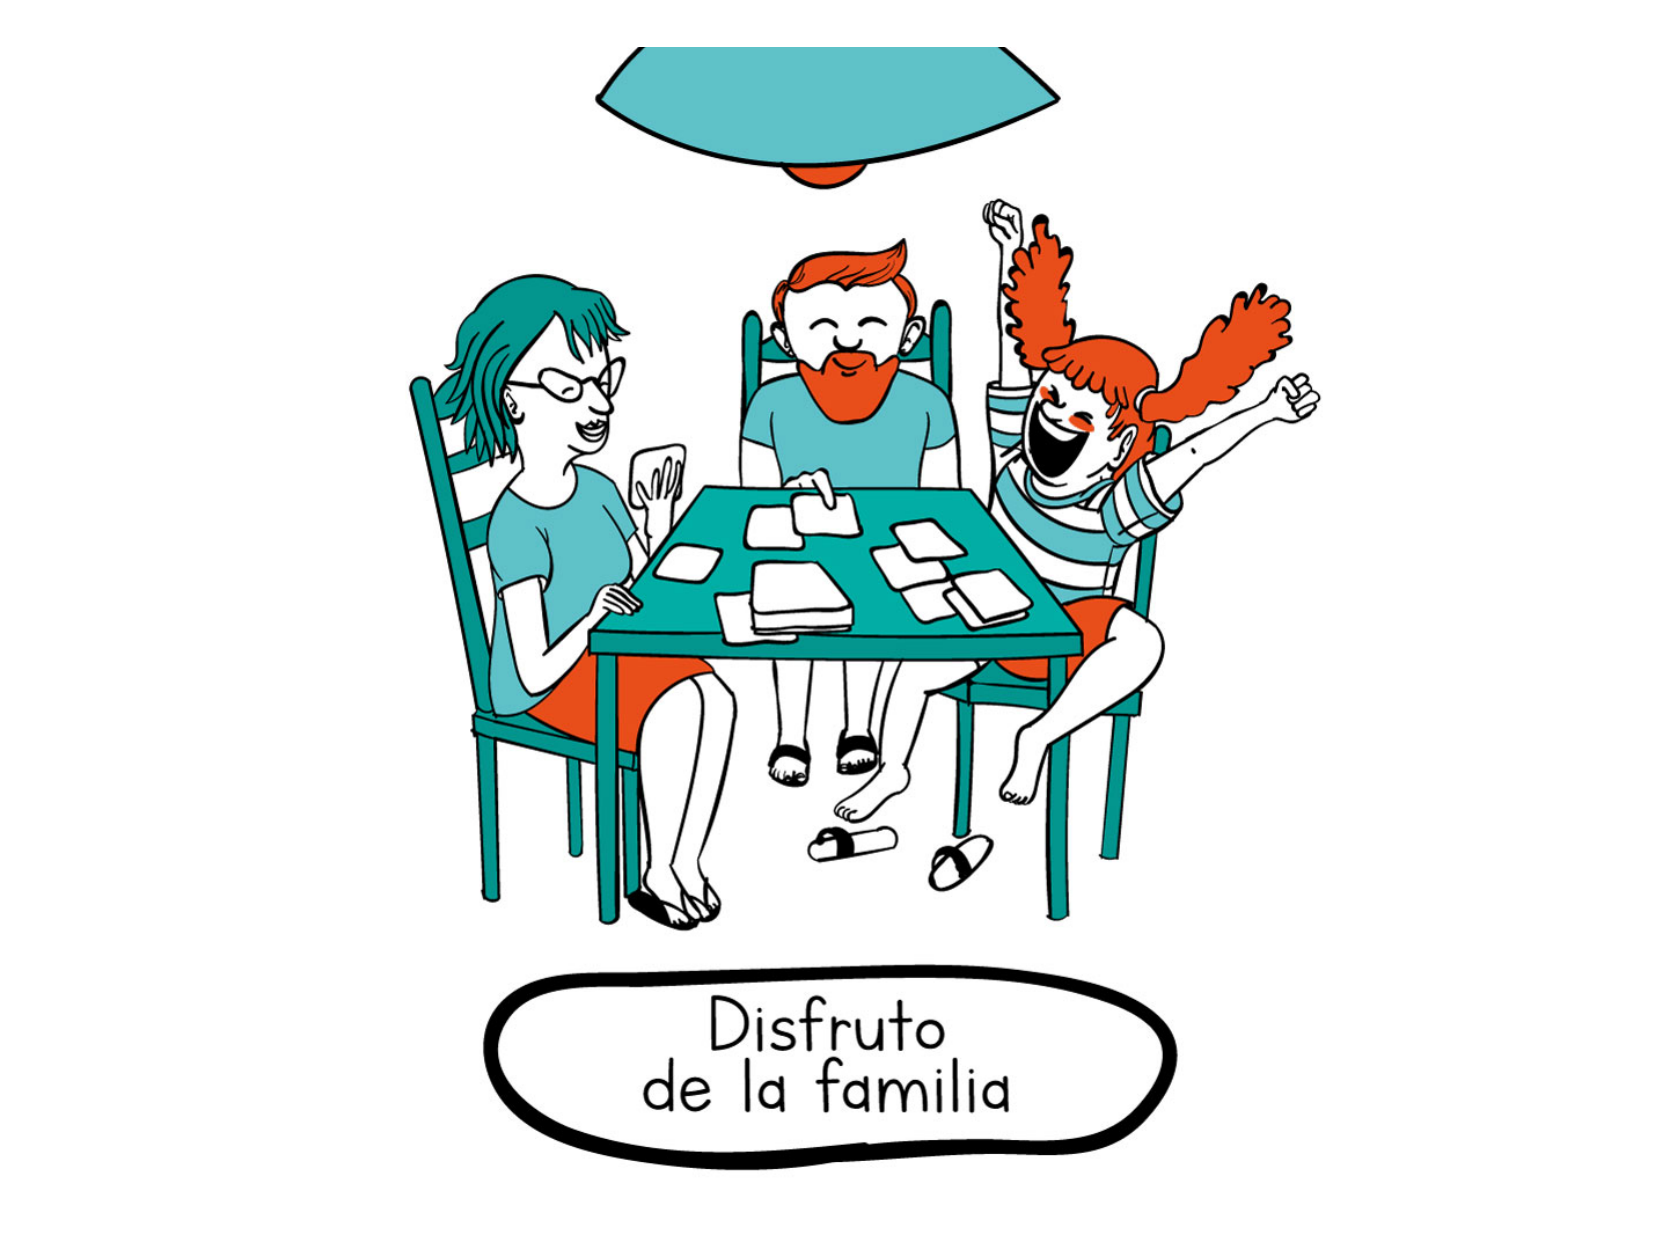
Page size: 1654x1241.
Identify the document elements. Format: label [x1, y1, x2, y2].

picture [248, 47, 1406, 1205]
